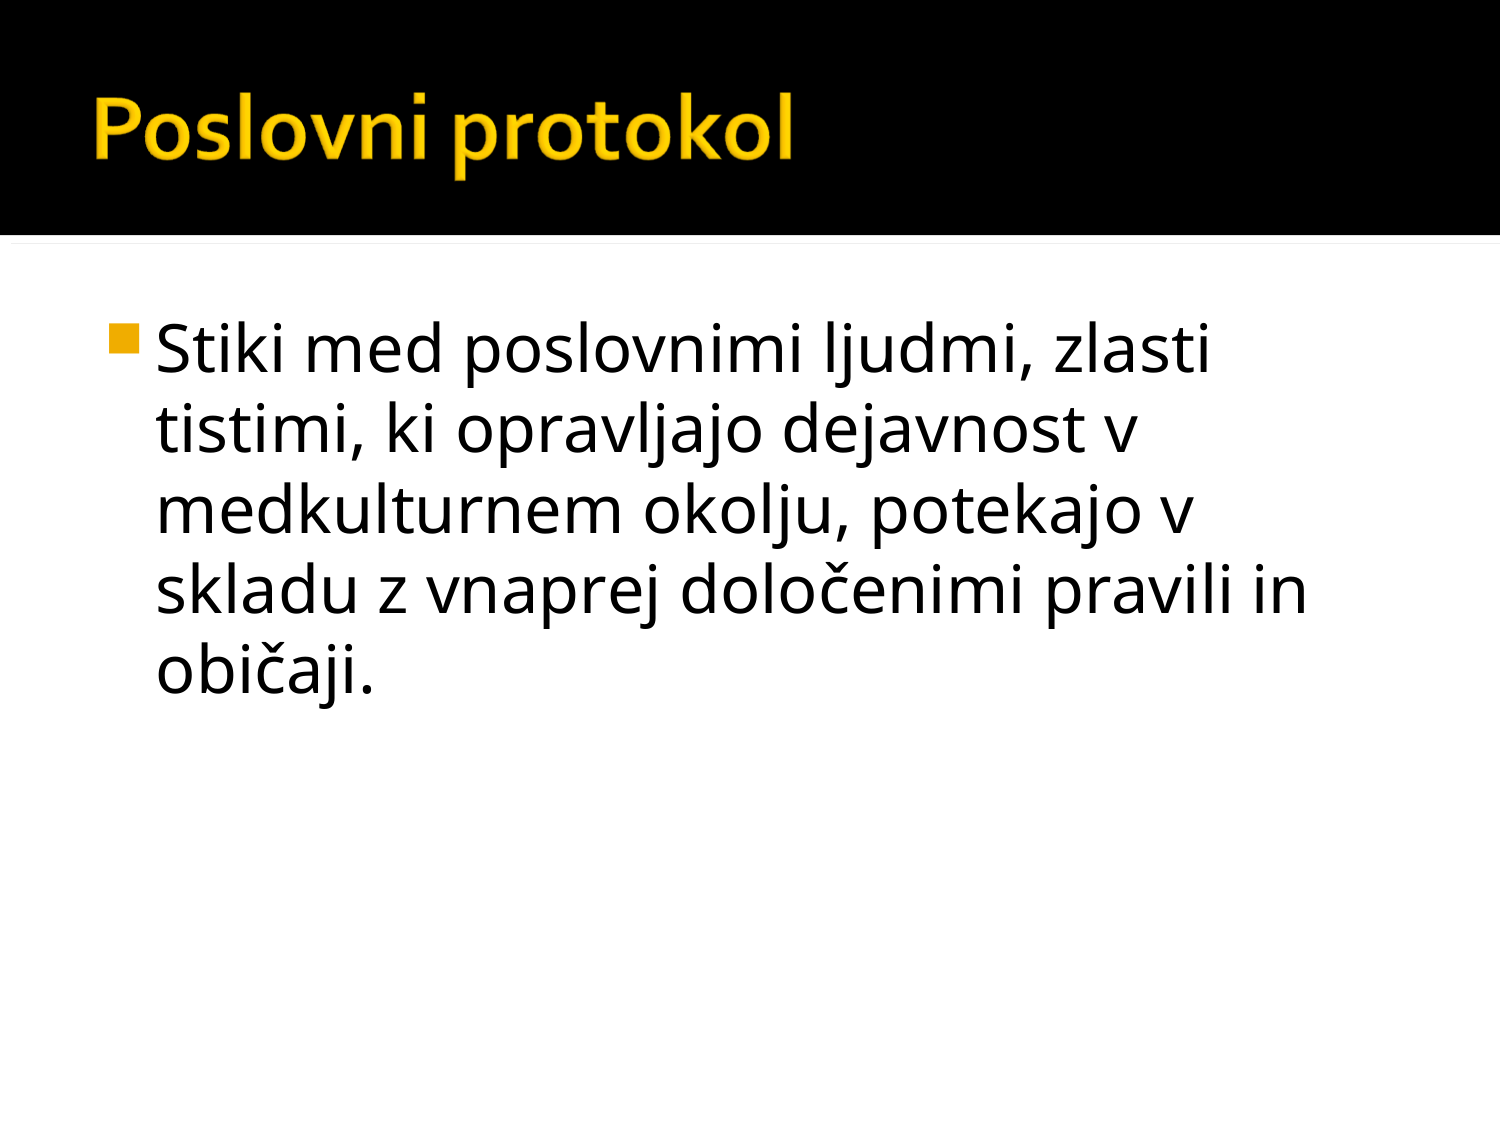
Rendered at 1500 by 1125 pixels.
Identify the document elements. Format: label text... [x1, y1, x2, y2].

text_box [31, 24, 1427, 233]
list Stiki med poslovnimi ljudmi, zlasti tistimi, ki opravljajo dejavnost v medkulturnem okolju, potekajo v skladu z vnaprej določenimi pravili in običaji. [75, 291, 1426, 1051]
